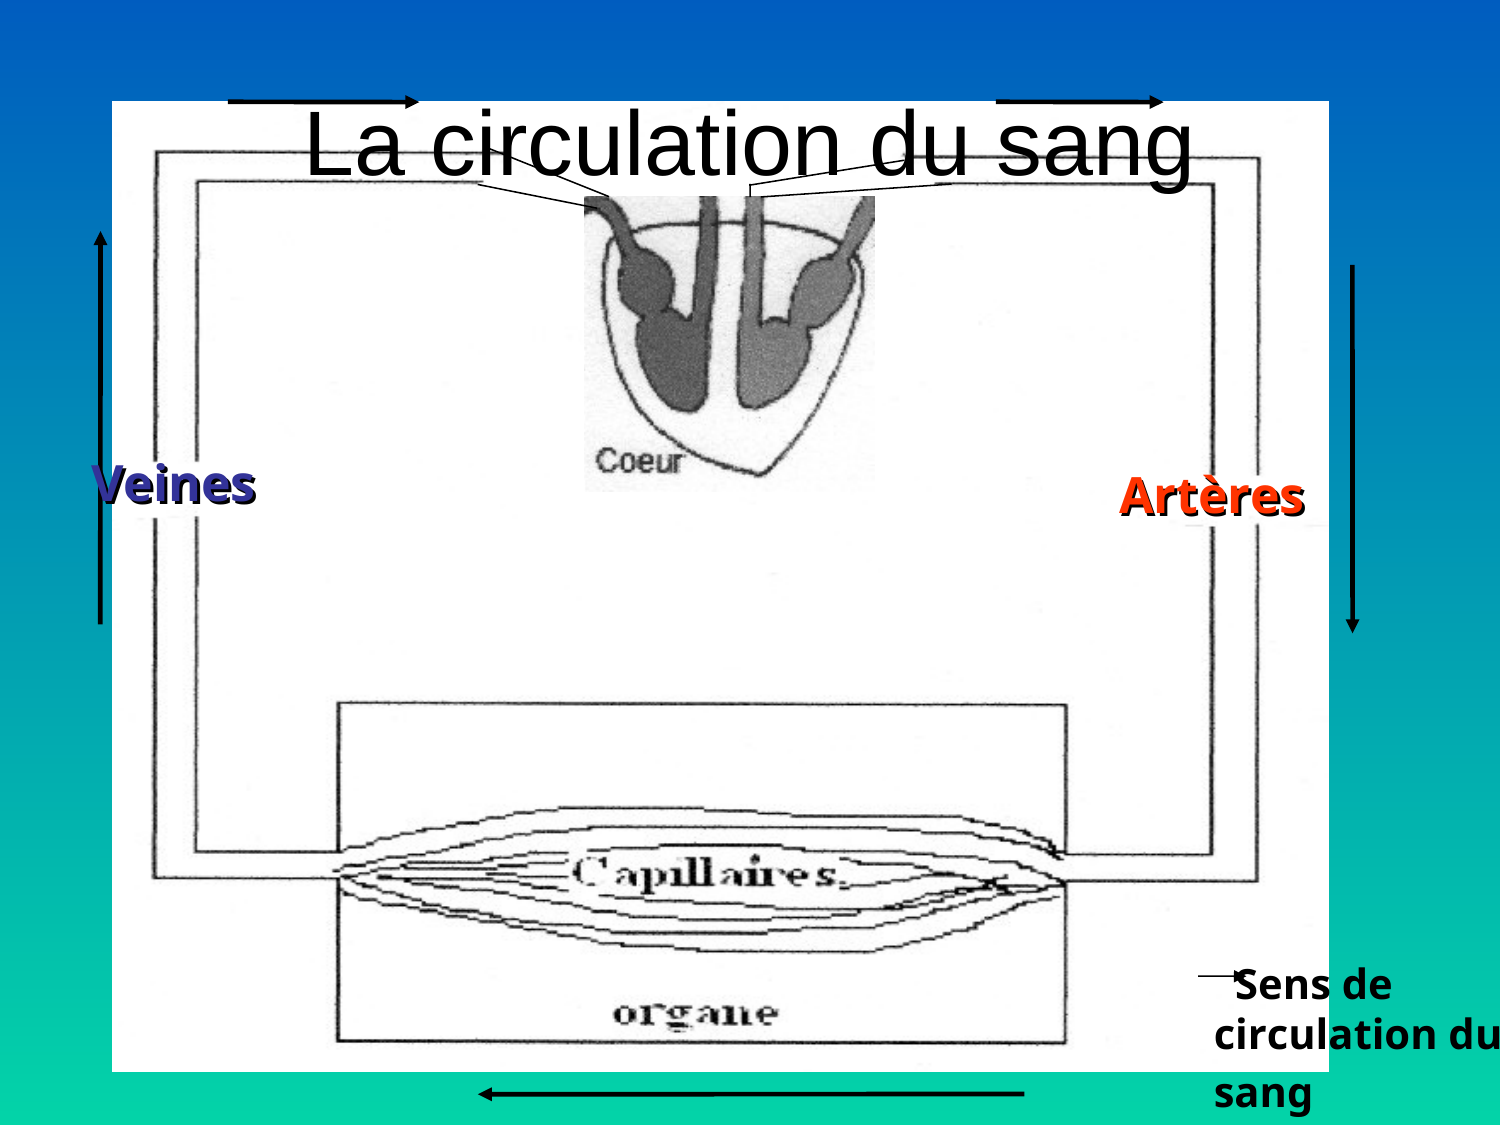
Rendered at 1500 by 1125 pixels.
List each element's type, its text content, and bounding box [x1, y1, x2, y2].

picture [103, 233, 1350, 1072]
text_box Veines [76, 444, 313, 520]
text_box La circulation du sang [75, 45, 1426, 233]
text_box Sens de circulation du sang [1198, 949, 1500, 1125]
text_box Artères [1104, 456, 1341, 532]
